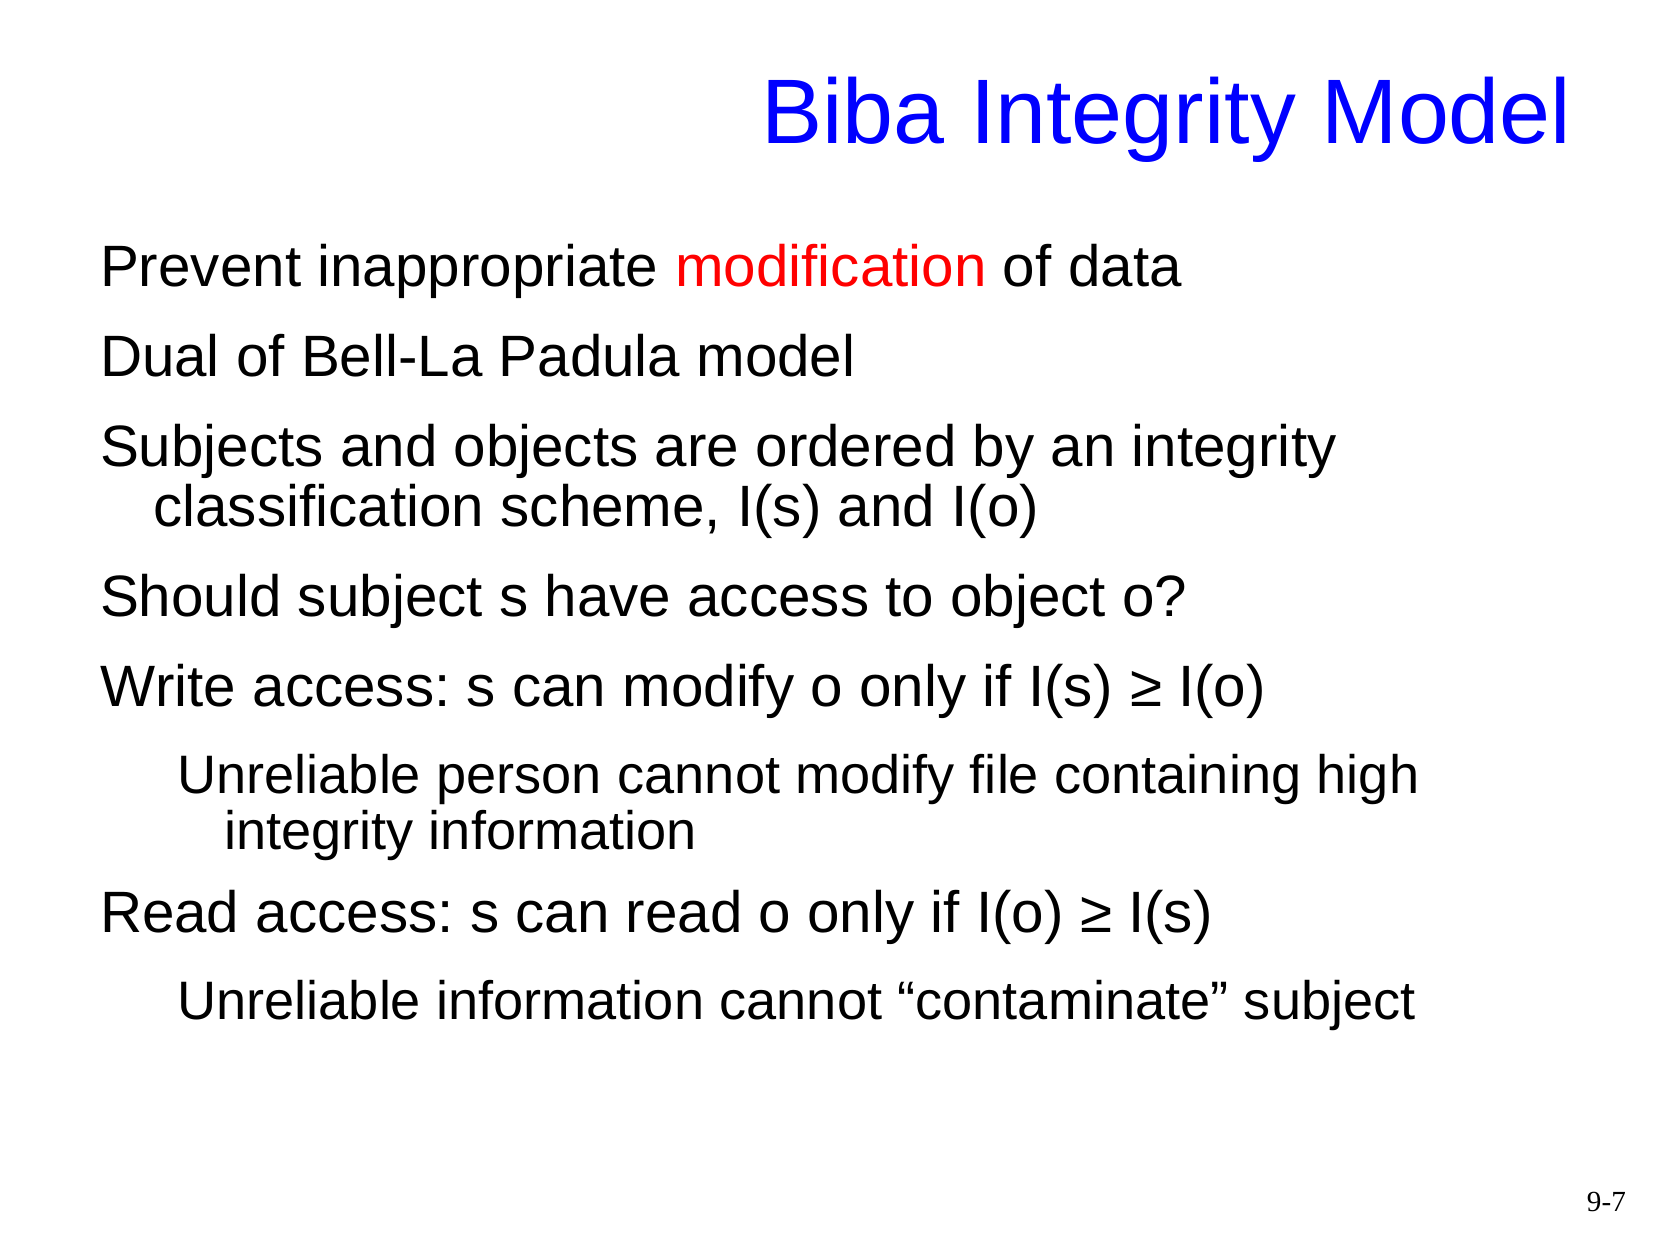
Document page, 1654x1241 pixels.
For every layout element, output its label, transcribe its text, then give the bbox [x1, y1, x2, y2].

title Biba Integrity Model [84, 11, 1573, 218]
list Prevent inappropriate modification of data Dual of Bell-La Padula model Subjects and objects are ordered by an integrity classification scheme, I(s) and I(o) Should subject s have access to object o? Write access: s can modify o only if I(s) ≥ I(o) Unreliable person cannot modify file containing high integrity information Read access: s can read o only if I(o) ≥ I(s) Unreliable information cannot “contaminate” subject [82, 237, 1571, 1170]
